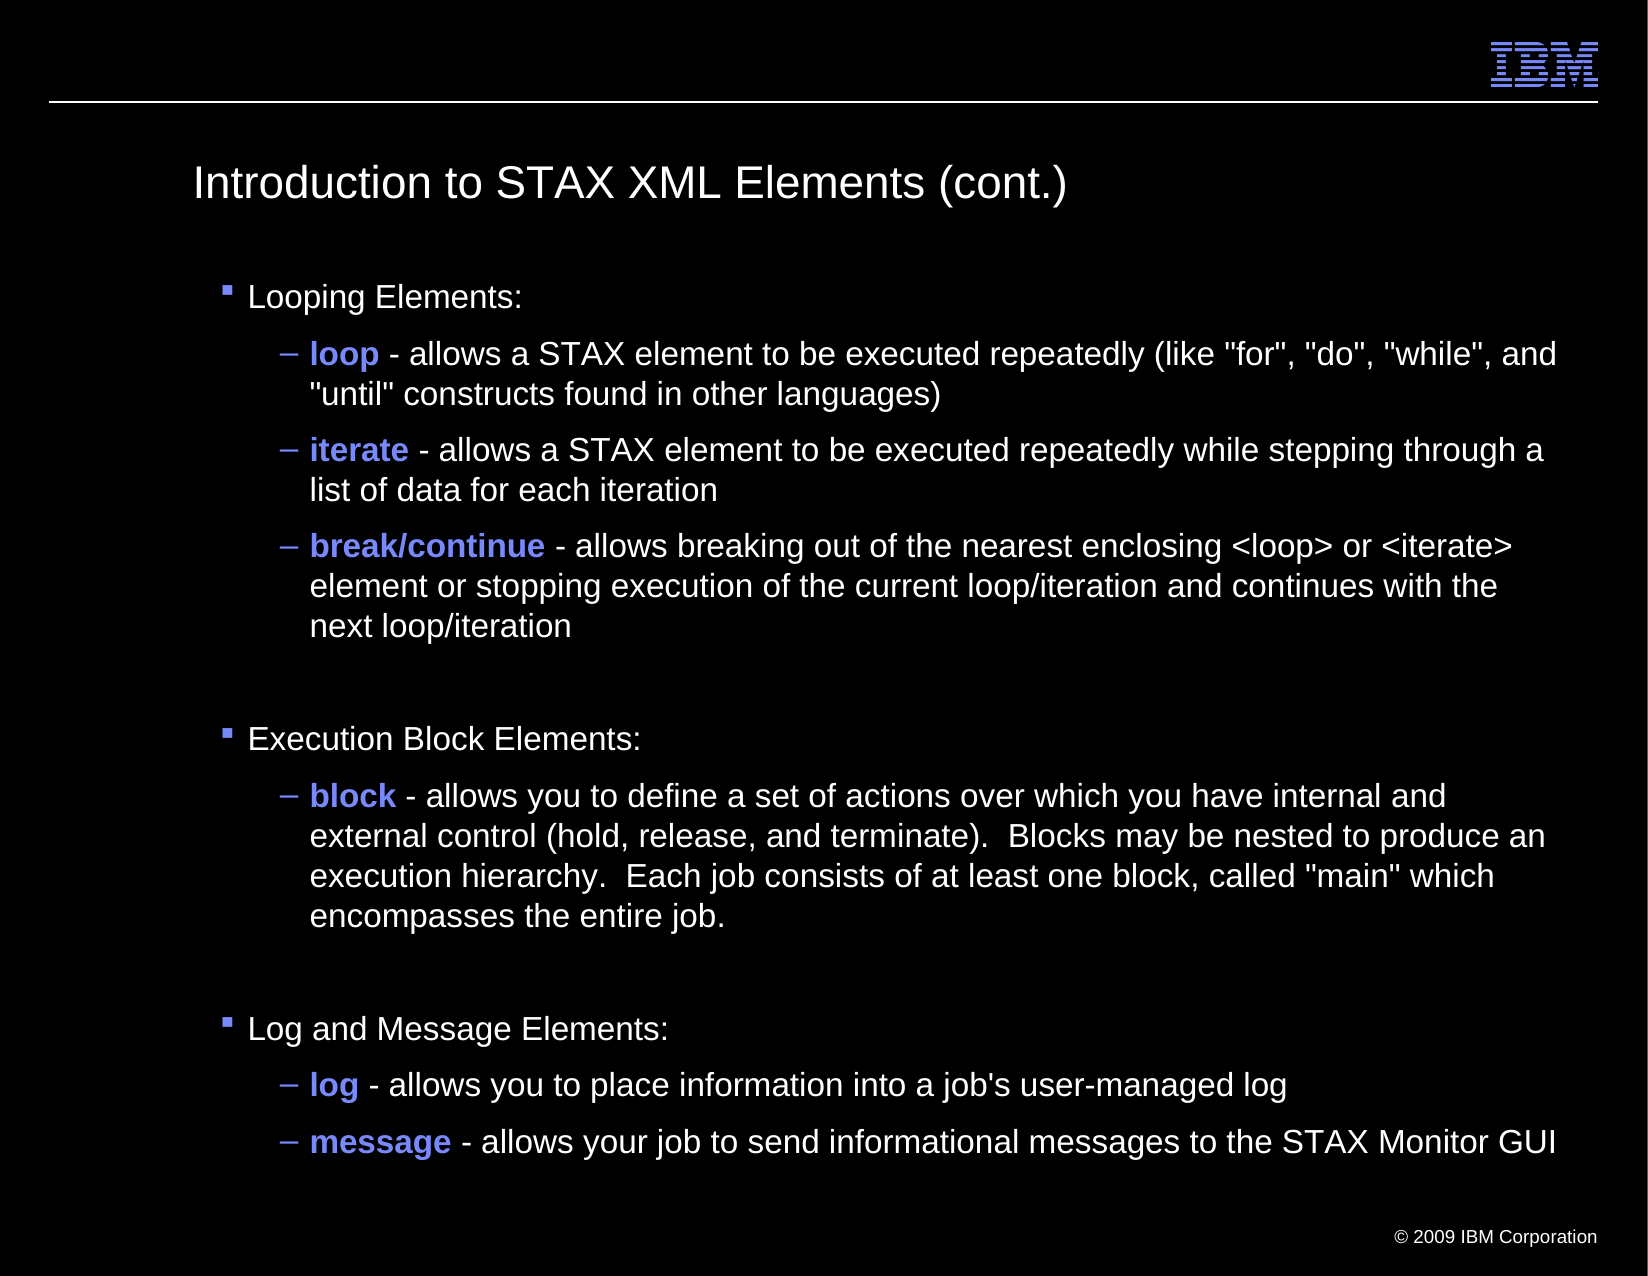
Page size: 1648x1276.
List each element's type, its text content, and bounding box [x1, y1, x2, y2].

text_box Looping Elements: loop - allows a STAX element to be executed repeatedly (like "for", "do", "while", and "until" constructs found in other languages) iterate - allows a STAX element to be executed repeatedly while stepping through a list of data for each iteration break/continue - allows breaking out of the nearest enclosing <loop> or <iterate> element or stopping execution of the current loop/iteration and continues with the next loop/iteration Execution Block Elements: block - allows you to define a set of actions over which you have internal and external control (hold, release, and terminate). Blocks may be nested to produce an execution hierarchy. Each job consists of at least one block, called "main" which encompasses the entire job. Log and Message Elements: log - allows you to place information into a job's user-managed log message - allows your job to send informational messages to the STAX Monitor GUI [219, 275, 1570, 1160]
picture [1491, 42, 1598, 87]
title Introduction to STAX XML Elements (cont.) [175, 150, 1648, 244]
